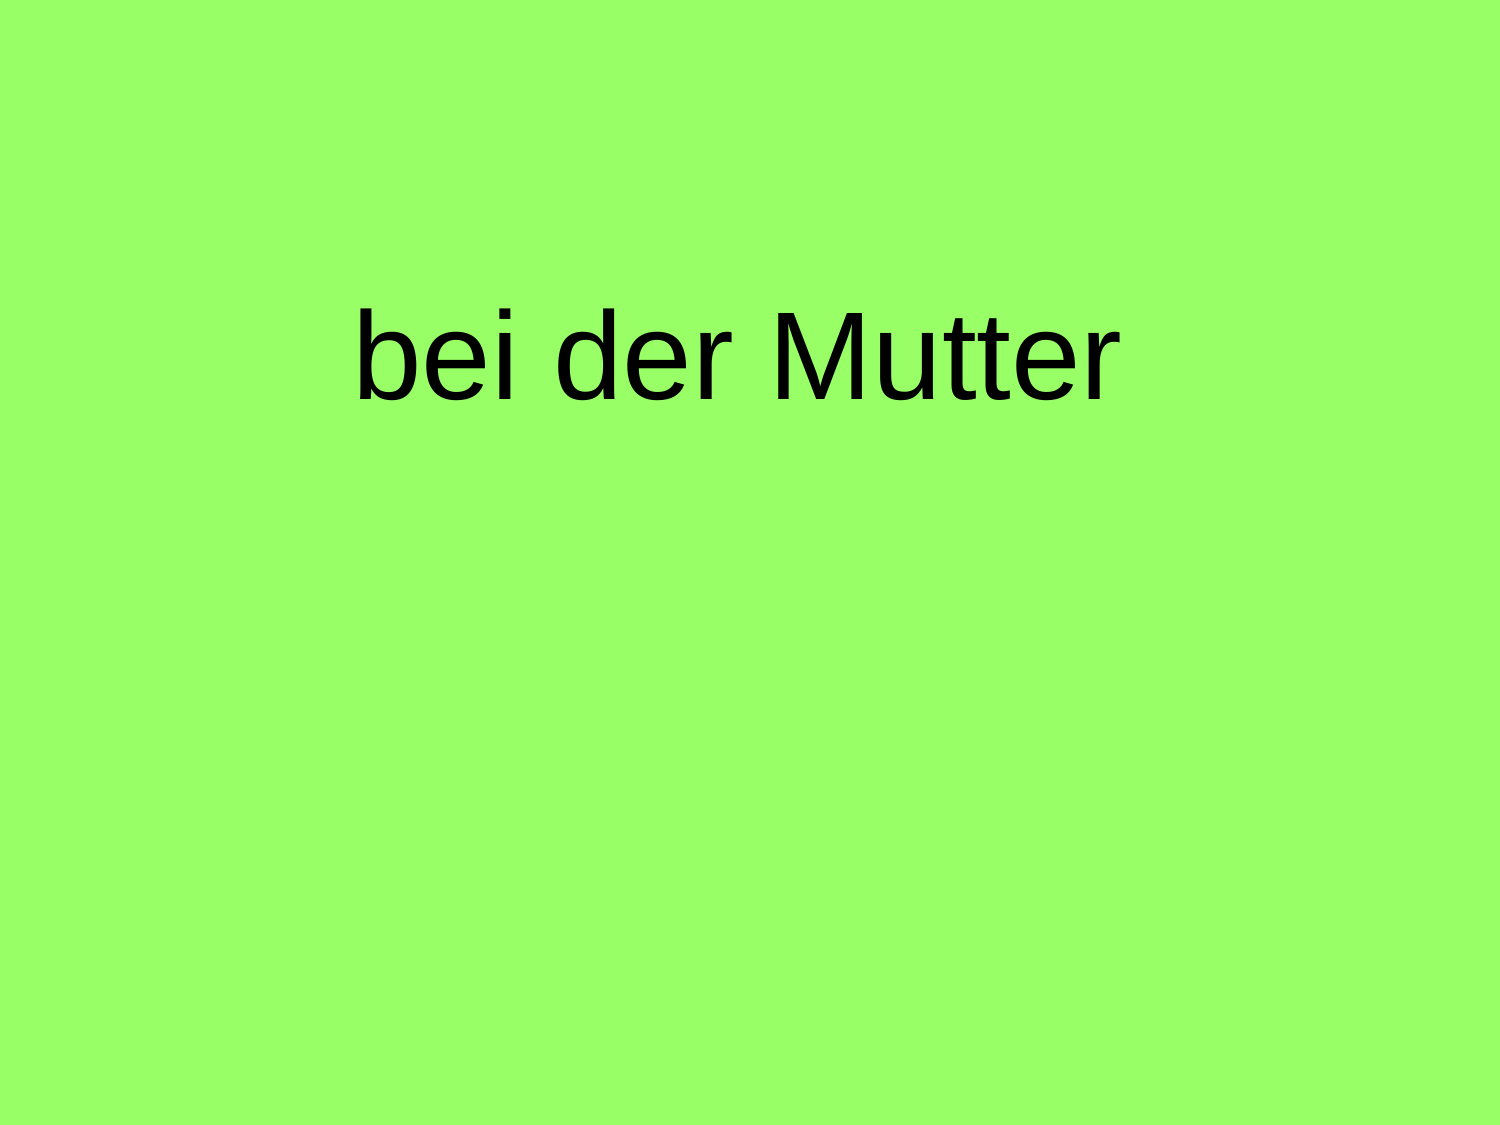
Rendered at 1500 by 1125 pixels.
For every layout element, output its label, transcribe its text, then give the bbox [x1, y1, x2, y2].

title bei der Mutter [88, 160, 1388, 539]
